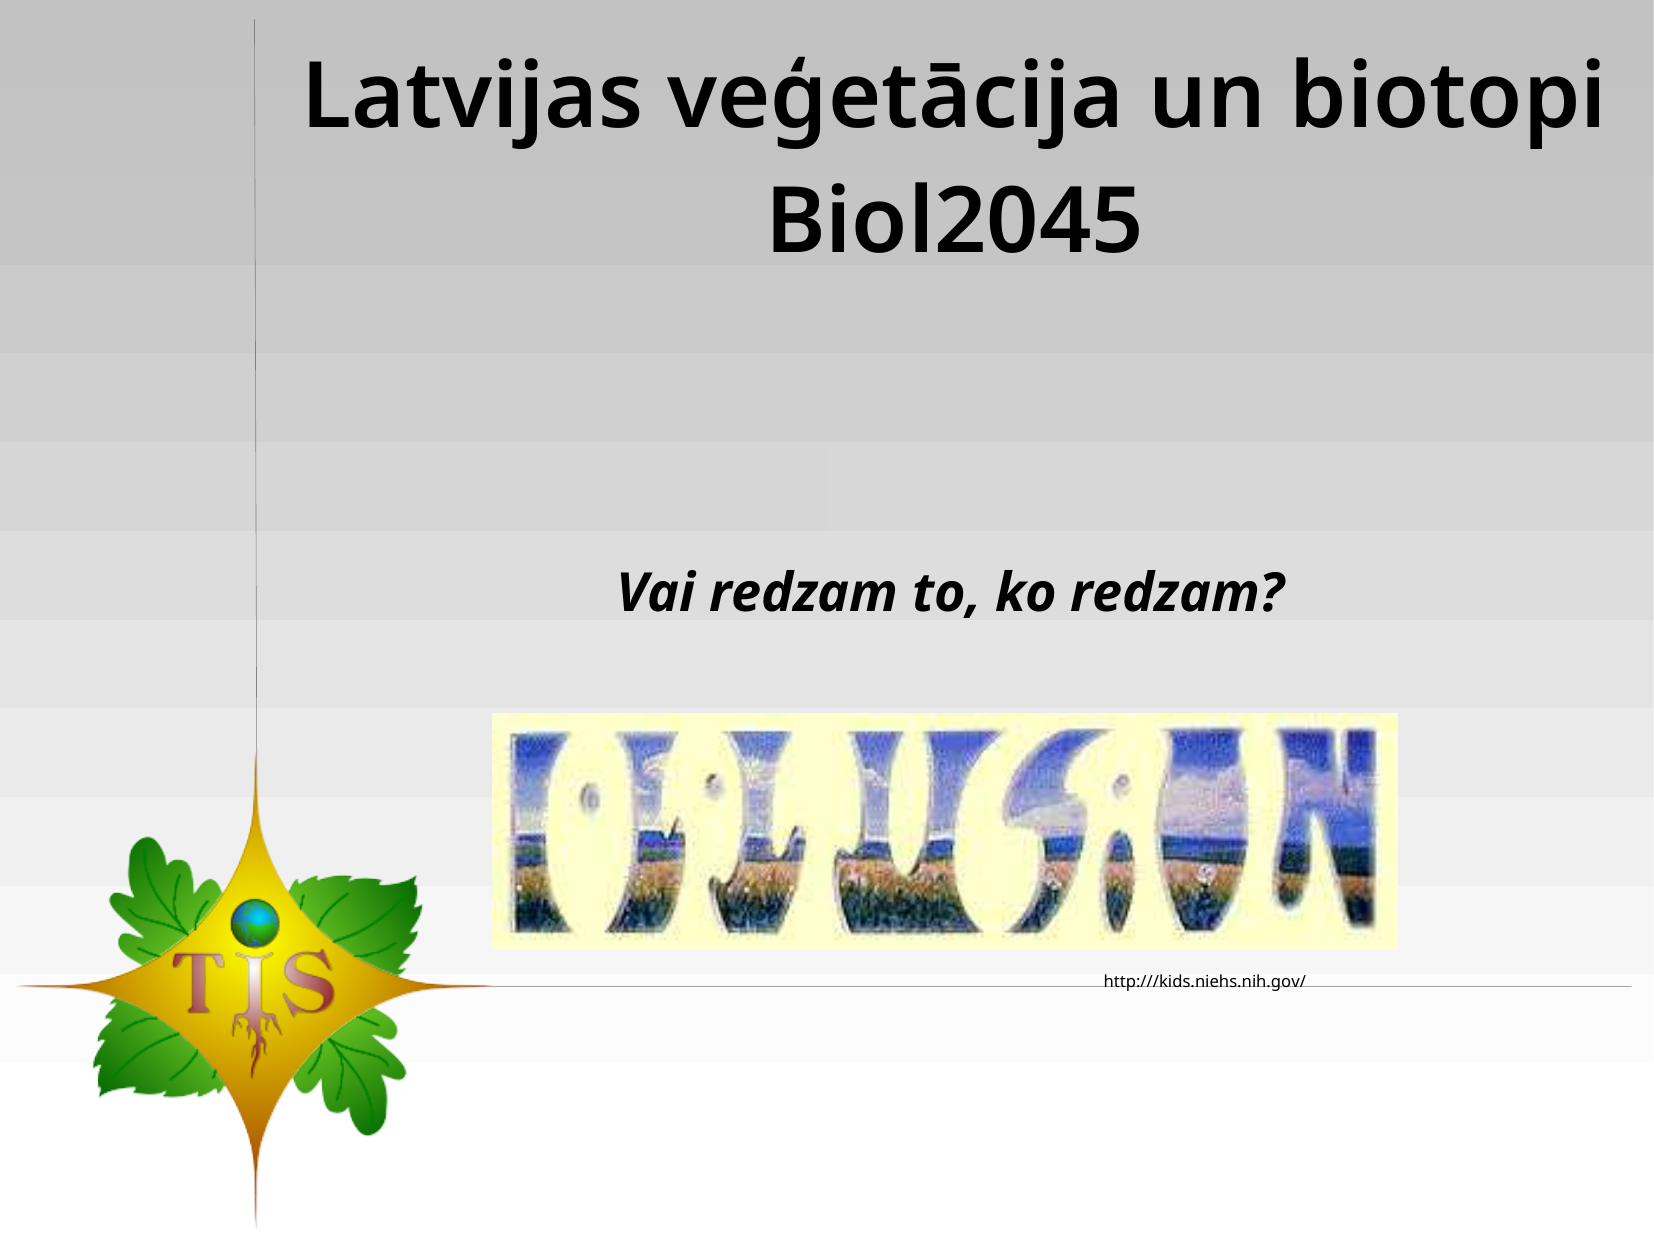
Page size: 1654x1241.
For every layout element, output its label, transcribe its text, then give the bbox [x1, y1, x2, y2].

text_box http:///kids.niehs.nih.gov/ [1103, 969, 1618, 1025]
title Vai redzam to, ko redzam? [295, 324, 1607, 857]
picture [0, 0, 1654, 1241]
